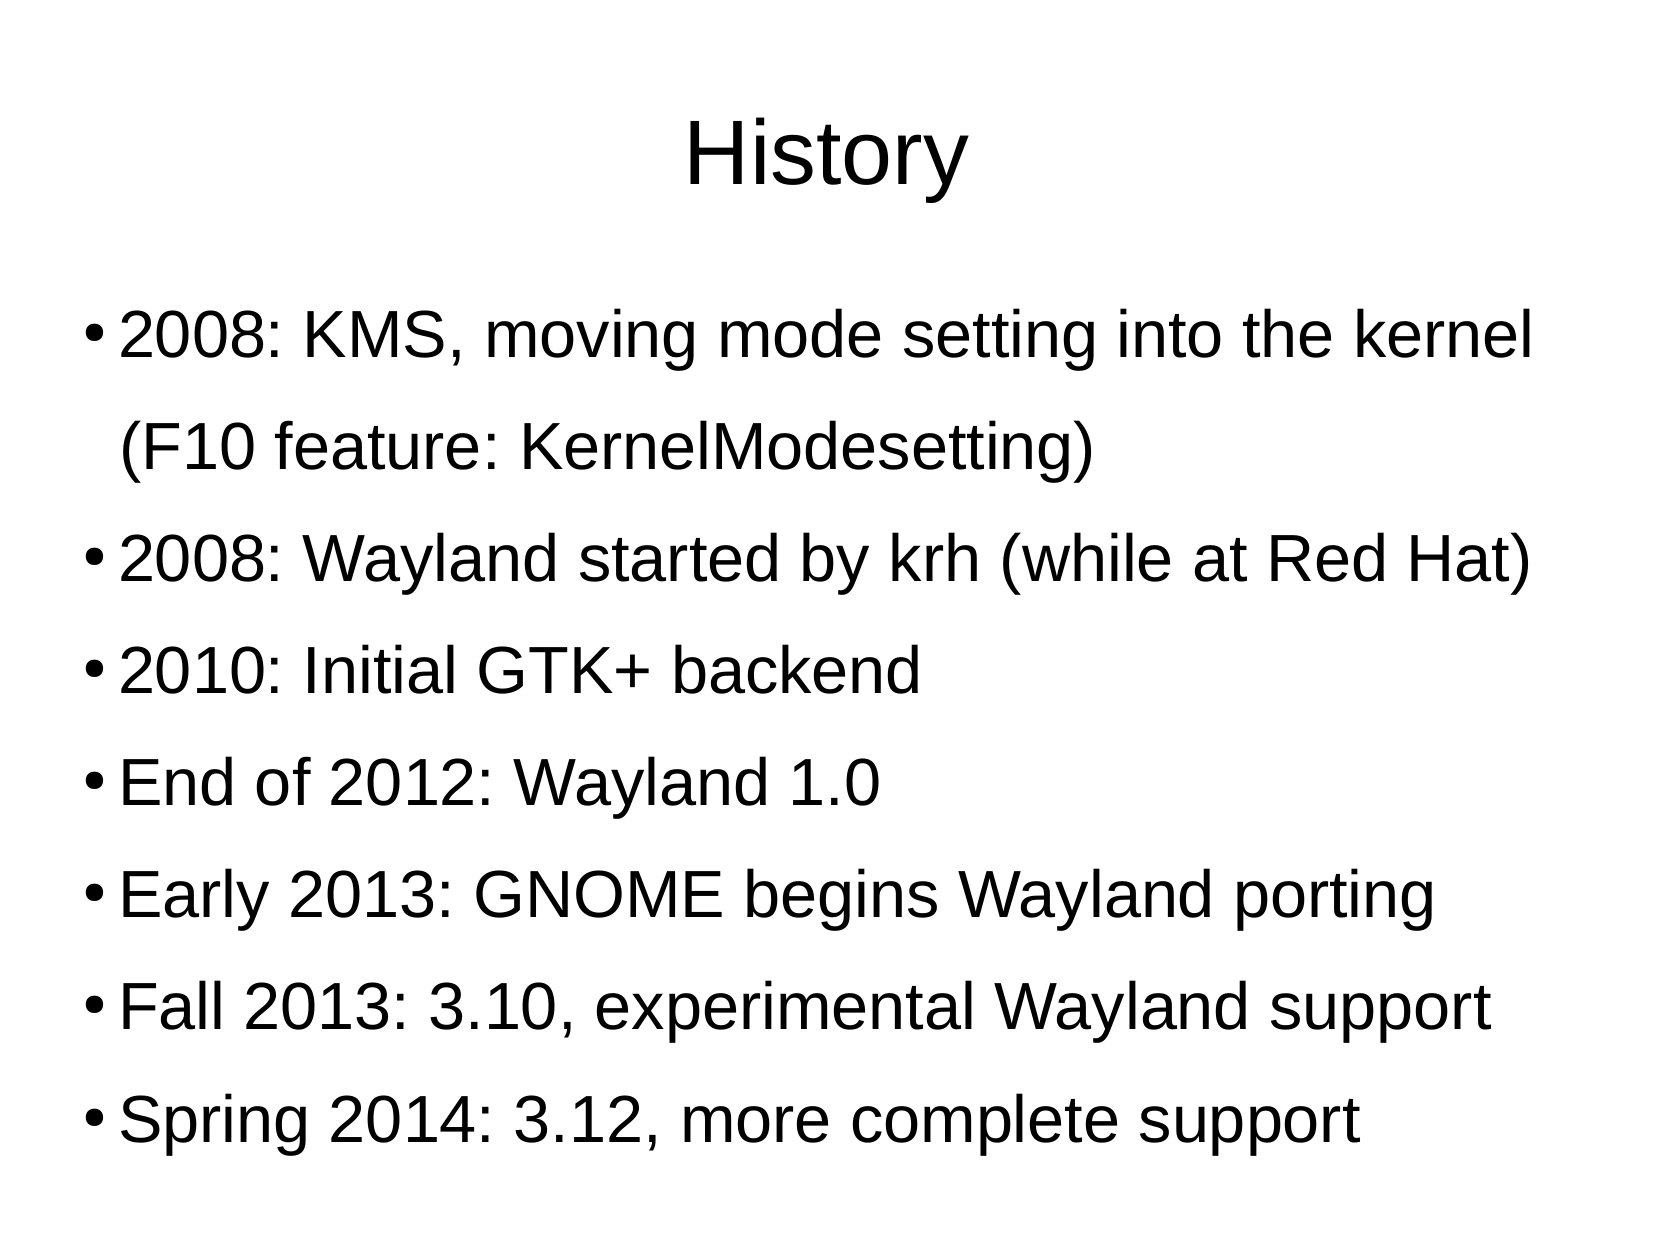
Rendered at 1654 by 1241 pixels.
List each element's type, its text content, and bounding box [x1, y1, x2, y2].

subtitle 2008: KMS, moving mode setting into the kernel (F10 feature: KernelModesetting) 2008: Wayland started by krh (while at Red Hat) 2010: Initial GTK+ backend End of 2012: Wayland 1.0 Early 2013: GNOME begins Wayland porting Fall 2013: 3.10, experimental Wayland support Spring 2014: 3.12, more complete support [82, 277, 1571, 1213]
title History [82, 49, 1571, 257]
